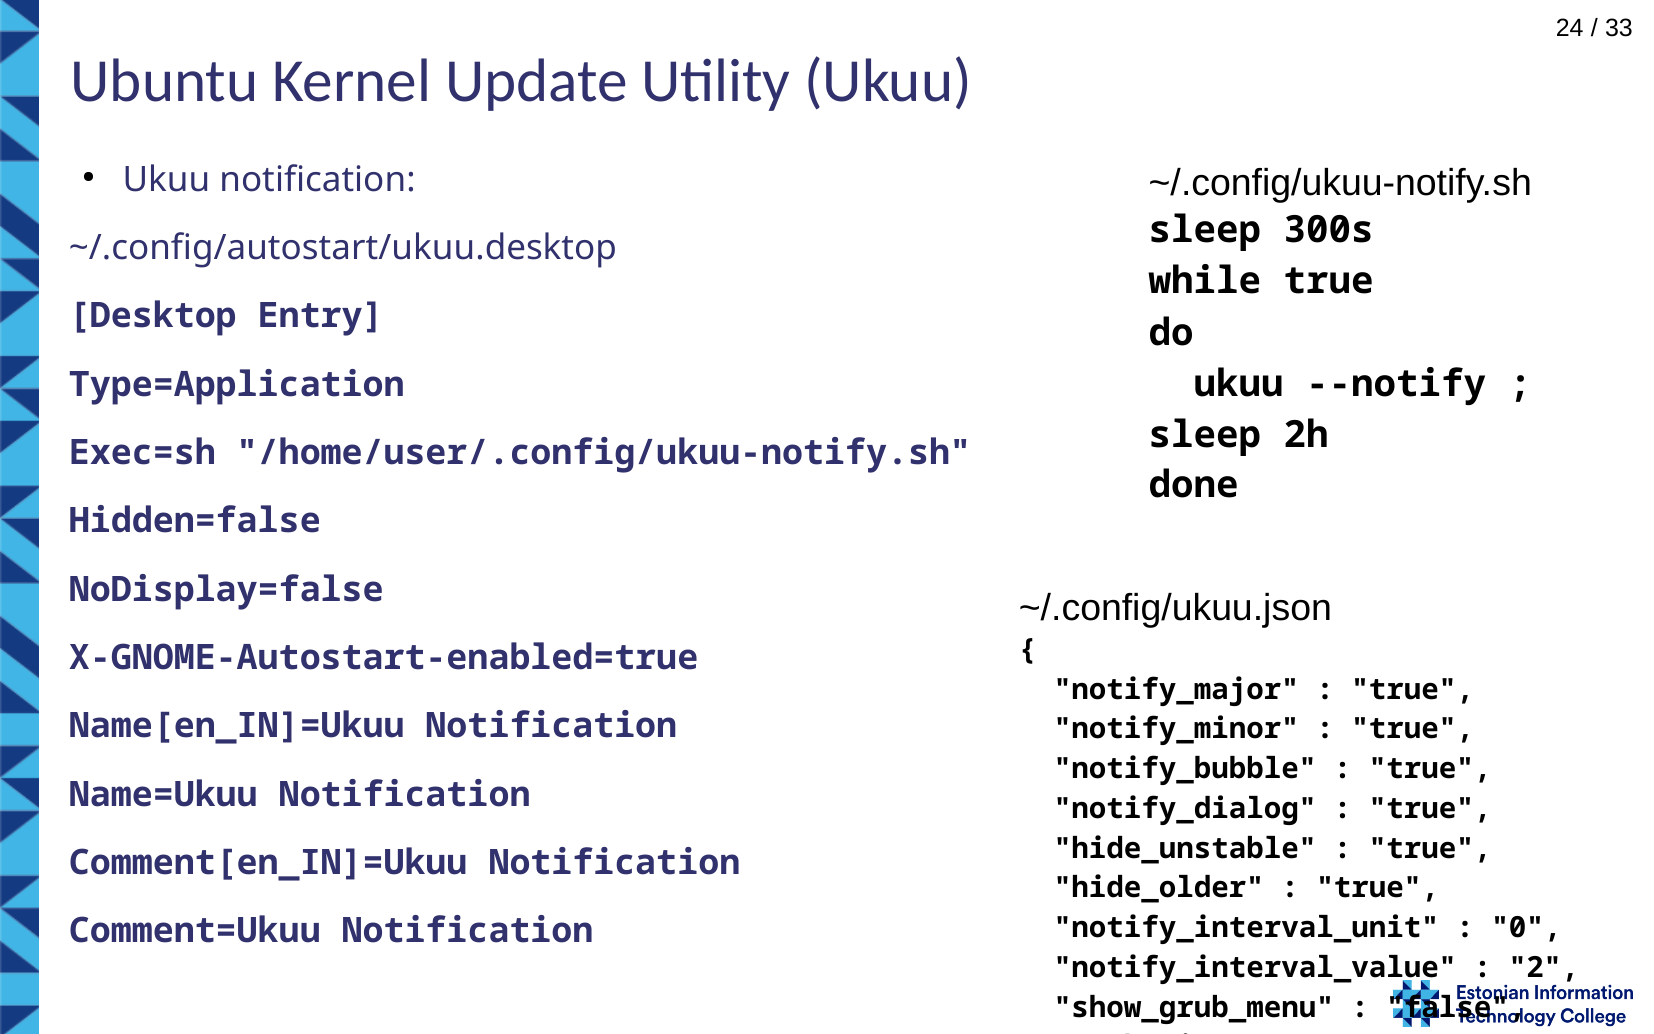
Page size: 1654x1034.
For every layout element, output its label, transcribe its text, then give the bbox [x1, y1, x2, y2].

list Ukuu notification: ~/.config/autostart/ukuu.desktop [Desktop Entry] Type=Application Exec=sh "/home/user/.config/ukuu-notify.sh" Hidden=false NoDisplay=false X-GNOME-Autostart-enabled=true Name[en_IN]=Ukuu Notification Name=Ukuu Notification Comment[en_IN]=Ukuu Notification Comment=Ukuu Notification [68, 153, 1123, 957]
title Ubuntu Kernel Update Utility (Ukuu) [70, 41, 1630, 130]
text_box ~/.config/ukuu.json { "notify_major" : "true", "notify_minor" : "true", "notify_bubble" : "true", "notify_dialog" : "true", "hide_unstable" : "true", "hide_older" : "true", "notify_interval_unit" : "0", "notify_interval_value" : "2", "show_grub_menu" : "false", "grub_timeout" : "0" } [1003, 578, 1630, 993]
text_box ~/.config/ukuu-notify.sh sleep 300s while true do ukuu --notify ; sleep 2h done [1133, 153, 1560, 435]
picture [1393, 980, 1633, 1027]
